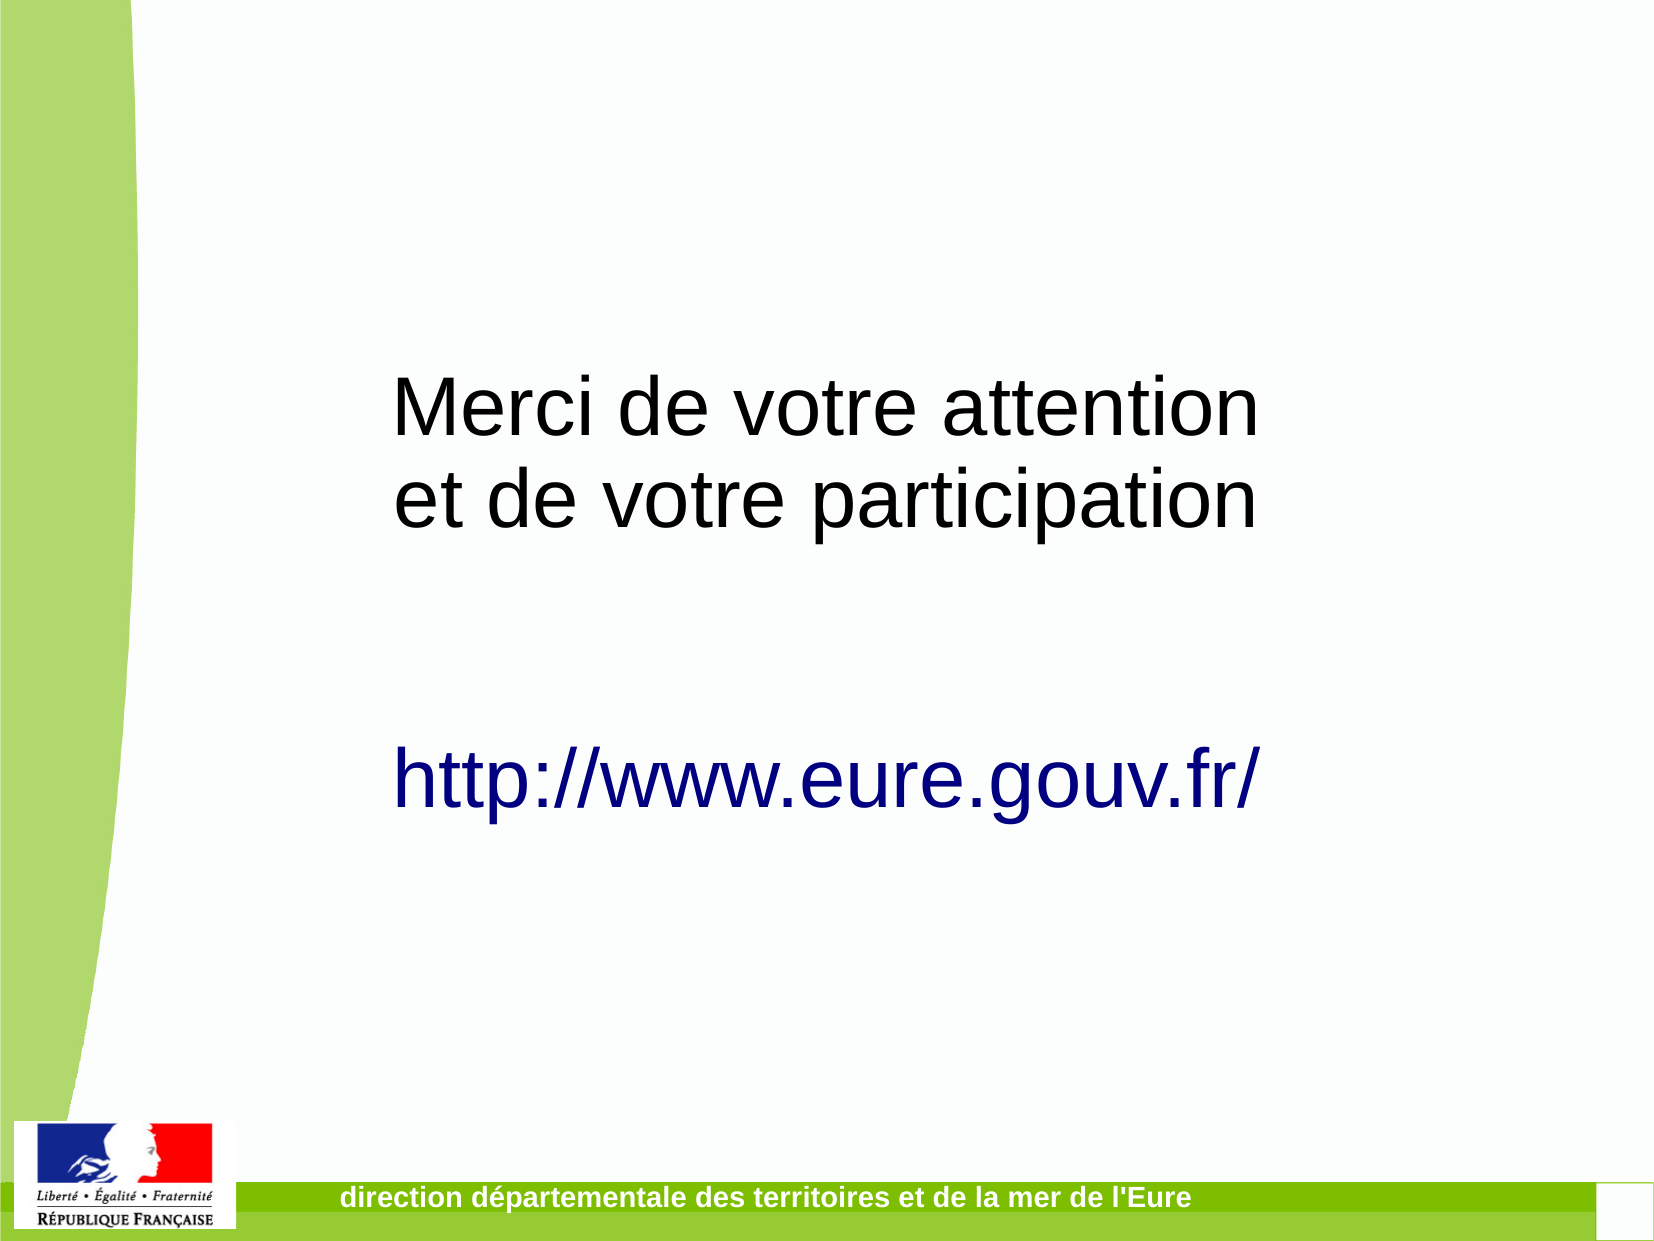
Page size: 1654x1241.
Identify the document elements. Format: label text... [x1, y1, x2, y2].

picture [0, 0, 1654, 1241]
subtitle Merci de votre attention et de votre participation http://www.eure.gouv.fr/ [82, 0, 1571, 1072]
